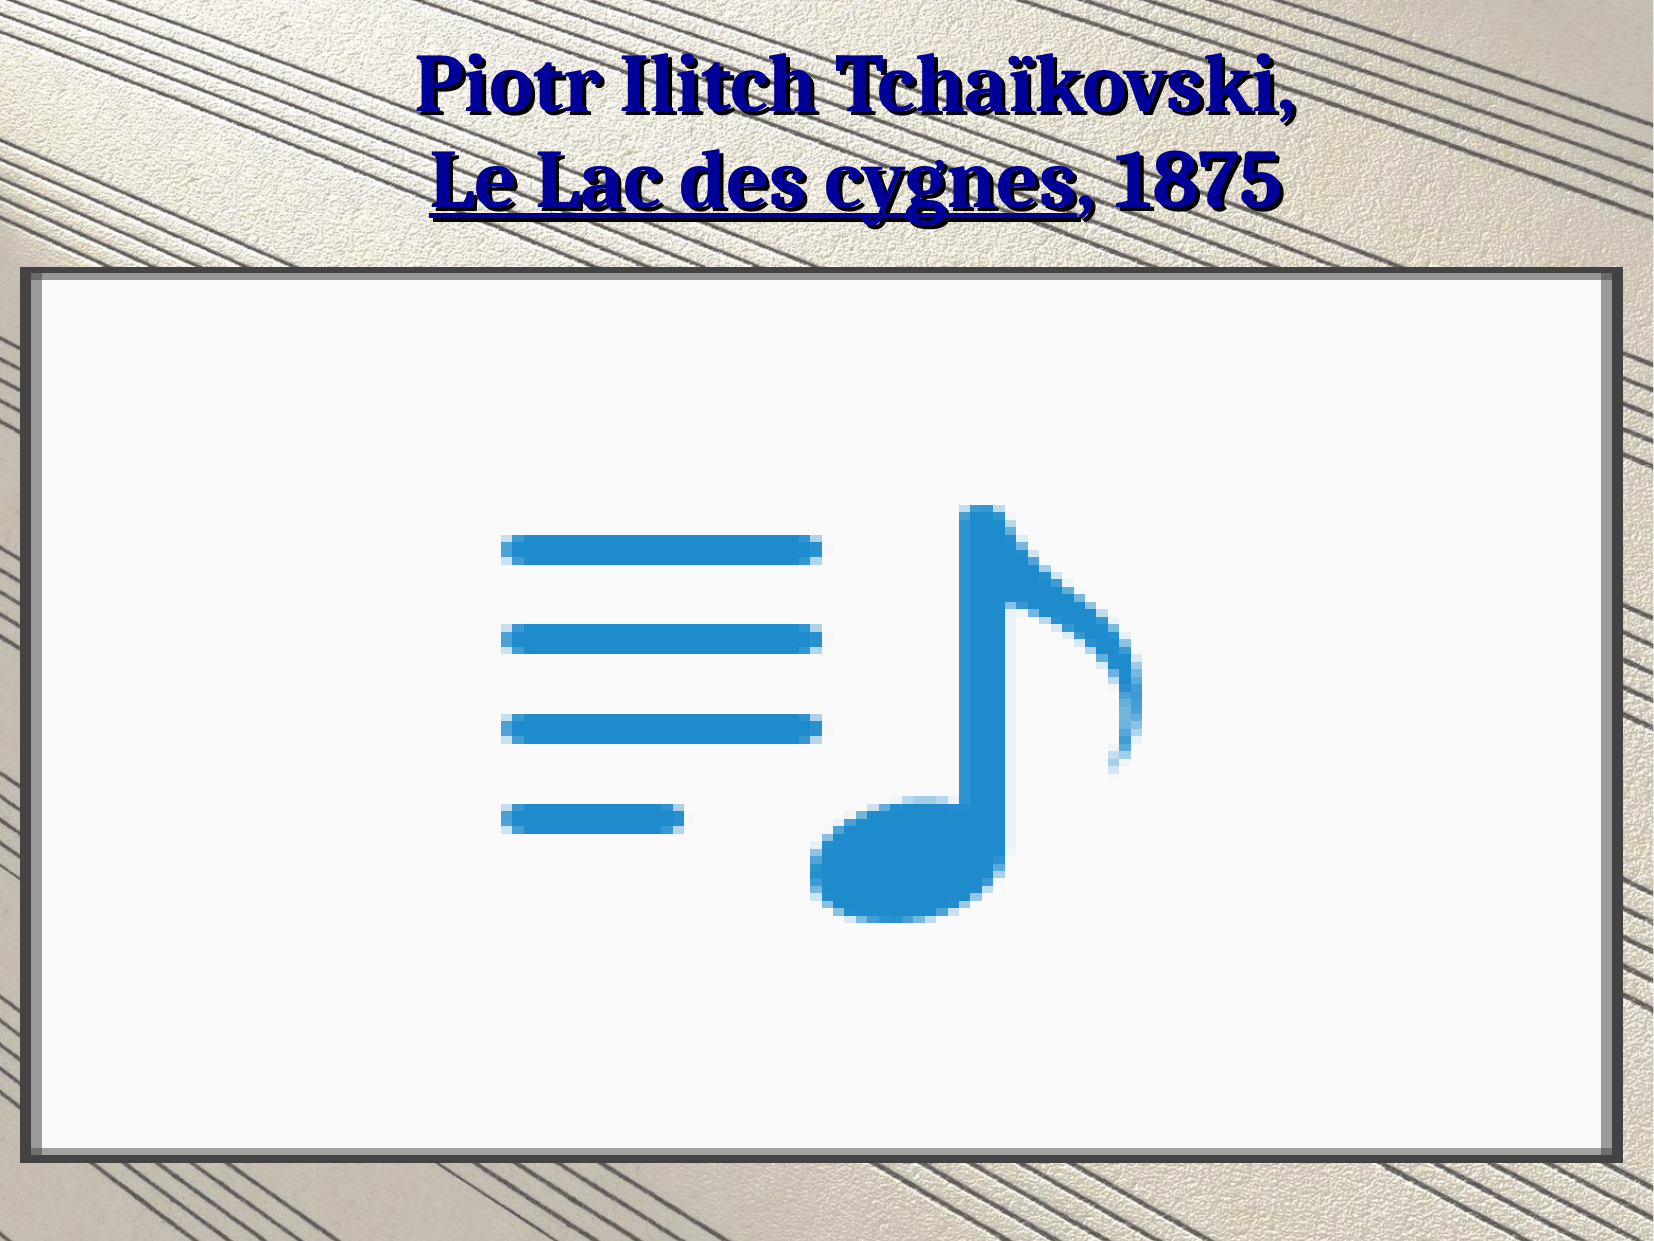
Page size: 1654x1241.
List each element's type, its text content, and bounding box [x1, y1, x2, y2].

text_box [19, 265, 1625, 1164]
picture [0, 0, 1654, 1241]
text_box Piotr Ilitch Tchaïkovski, Le Lac des cygnes, 1875 [88, 29, 1625, 1100]
